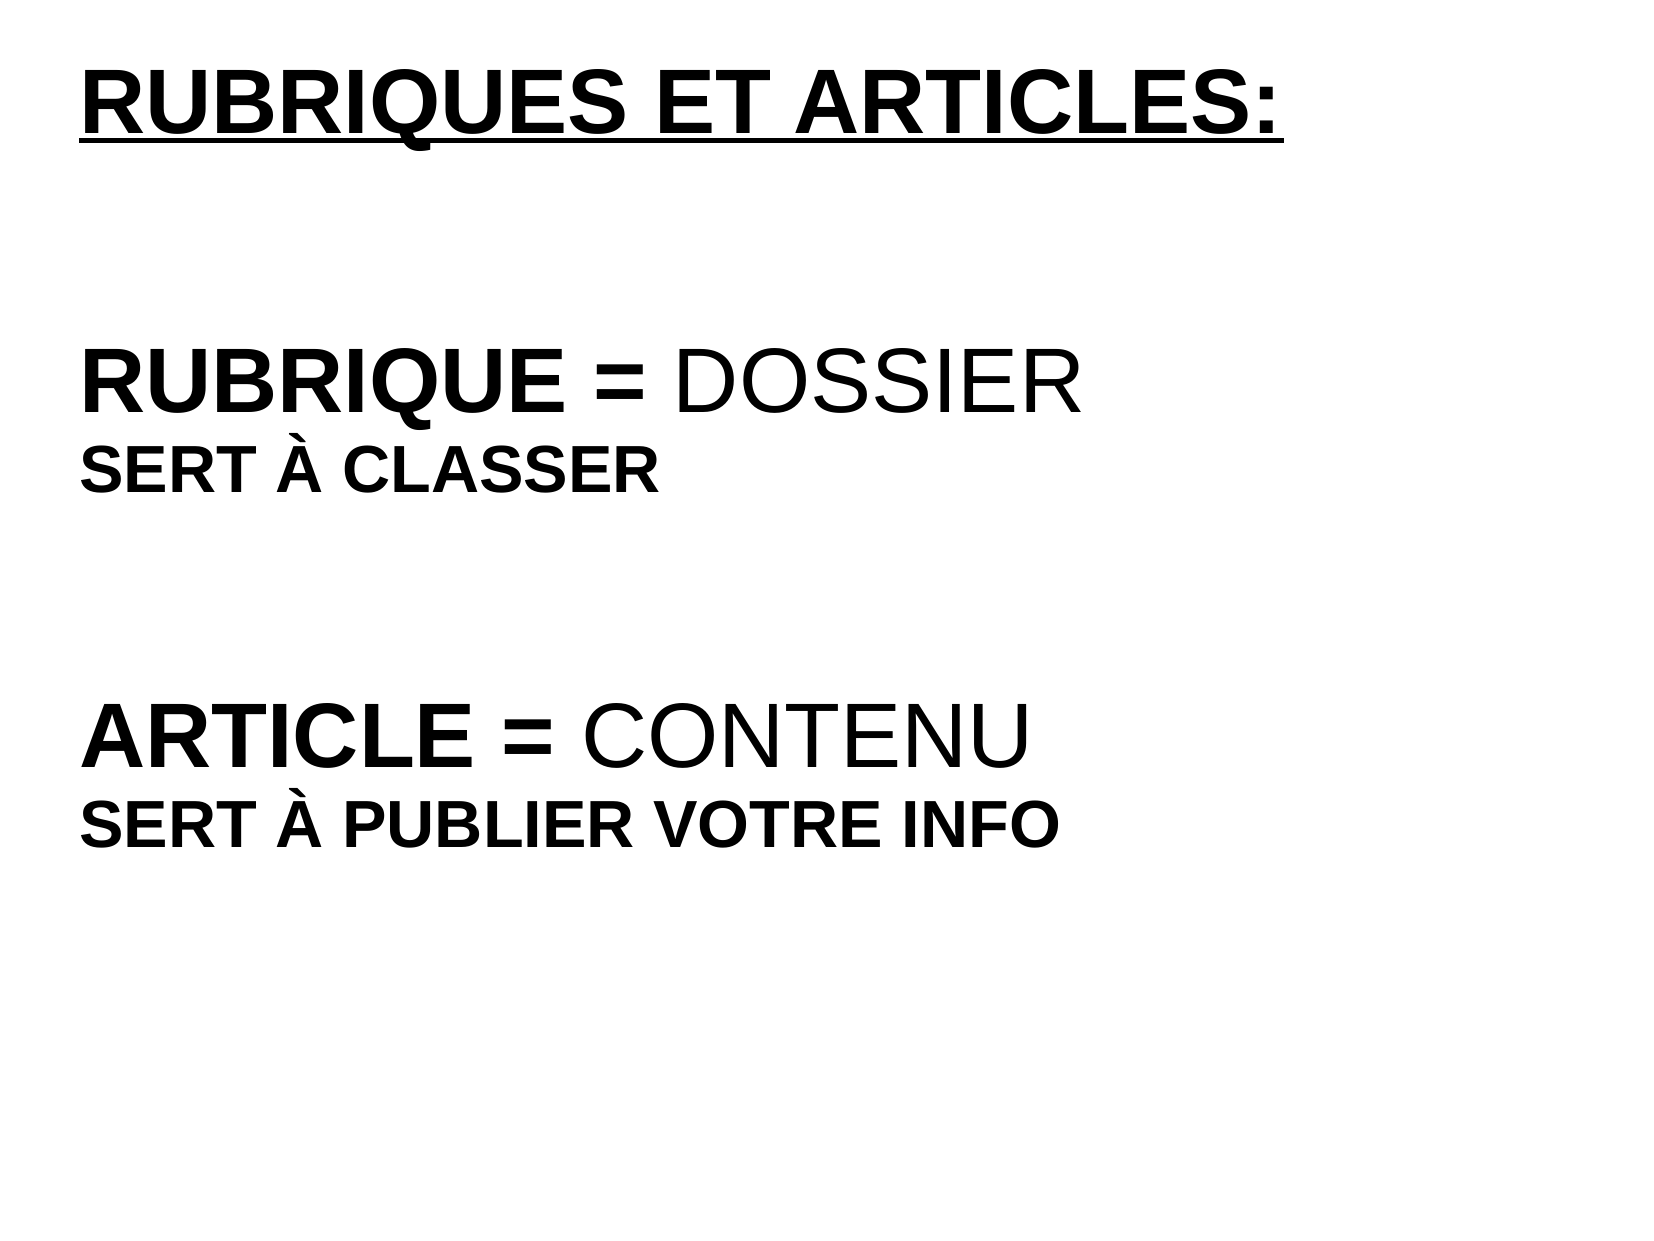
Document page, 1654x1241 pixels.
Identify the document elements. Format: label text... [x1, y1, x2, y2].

text_box RUBRIQUES ET ARTICLES: RUBRIQUE = DOSSIER SERT À CLASSER ARTICLE = CONTENU SERT À PUBLIER VOTRE INFO [64, 42, 1590, 870]
